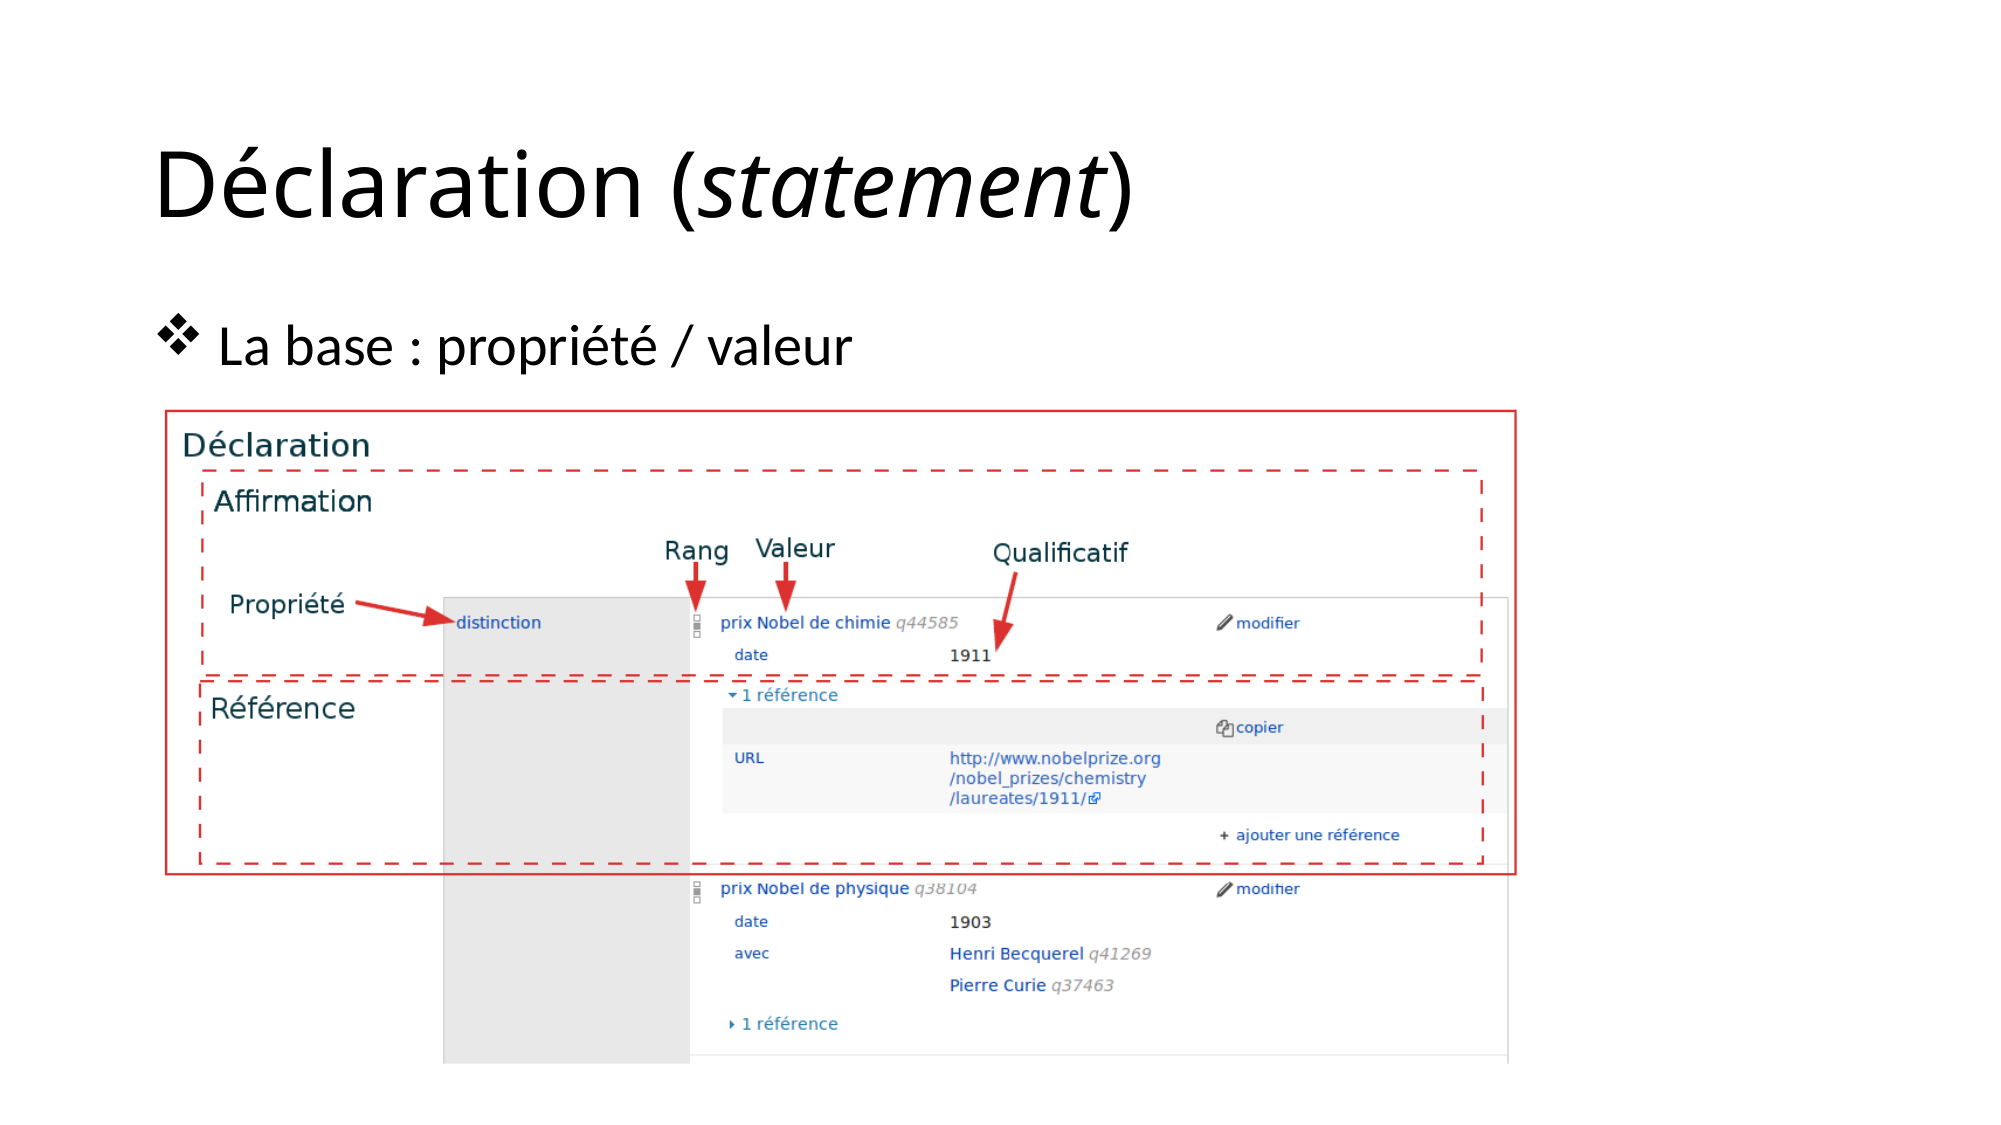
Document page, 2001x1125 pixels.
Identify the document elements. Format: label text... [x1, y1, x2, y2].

picture [158, 440, 1525, 1072]
list La base : propriété / valeur [137, 299, 1863, 440]
title Déclaration (statement) [137, 79, 1863, 297]
